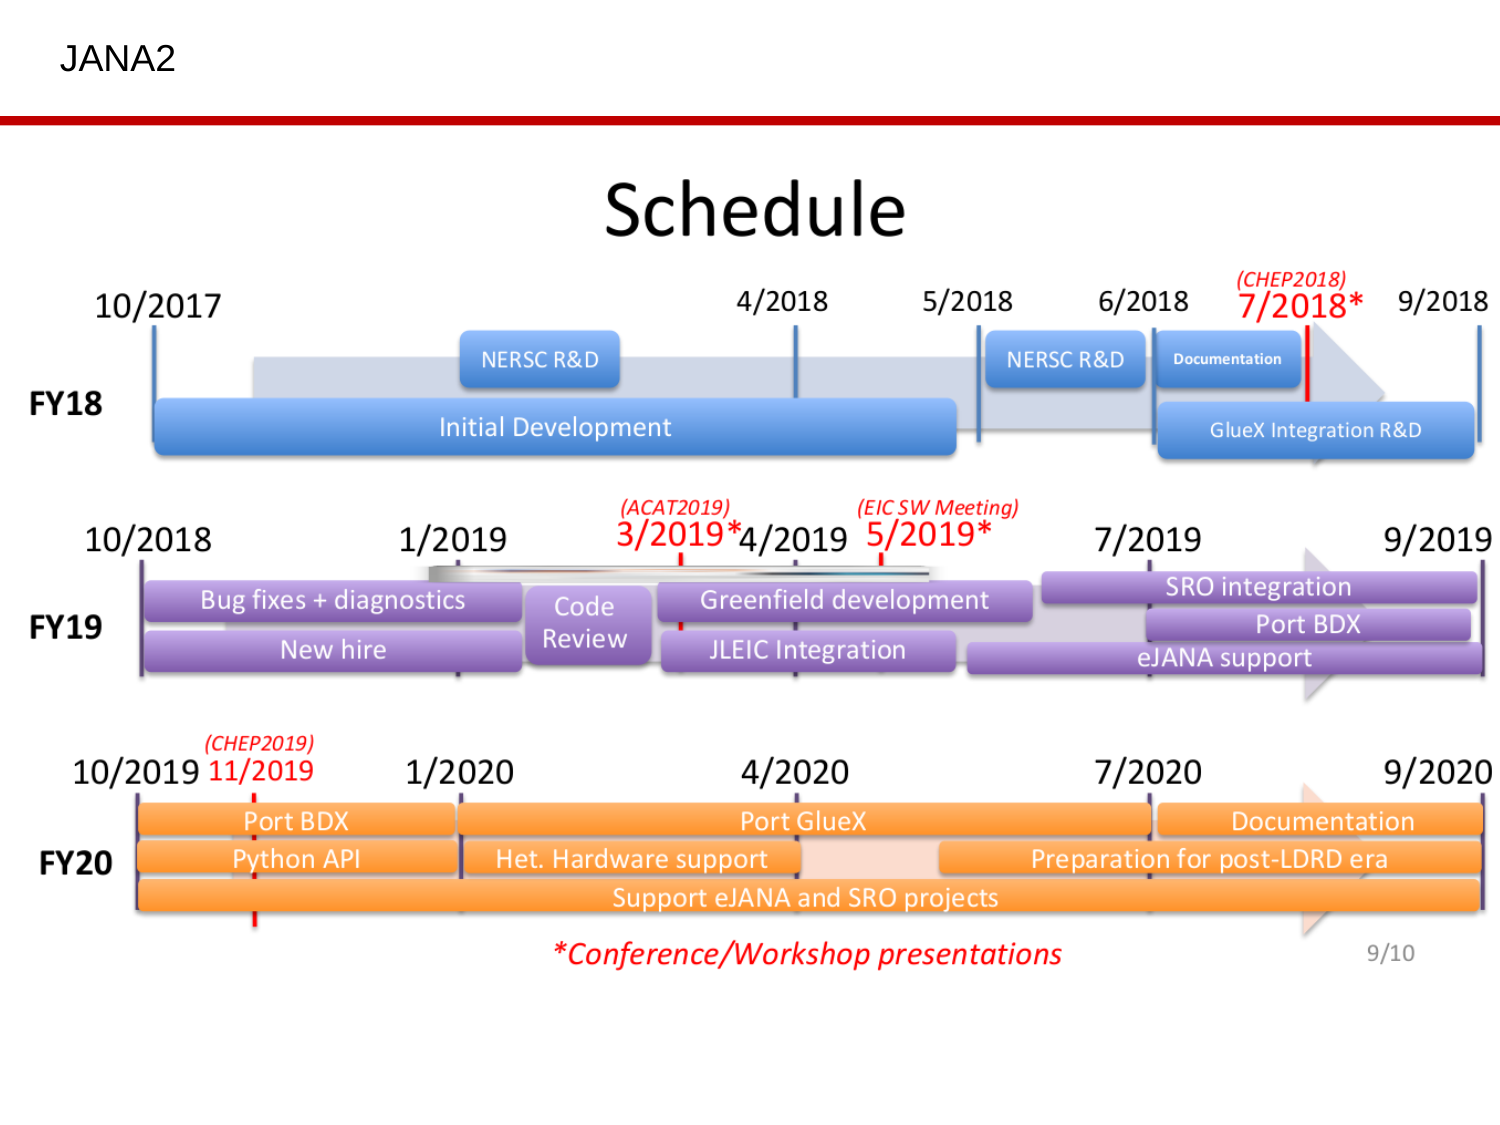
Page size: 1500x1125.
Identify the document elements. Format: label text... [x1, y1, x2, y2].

text_box JANA2 [45, 29, 631, 87]
picture [2, 146, 1500, 982]
